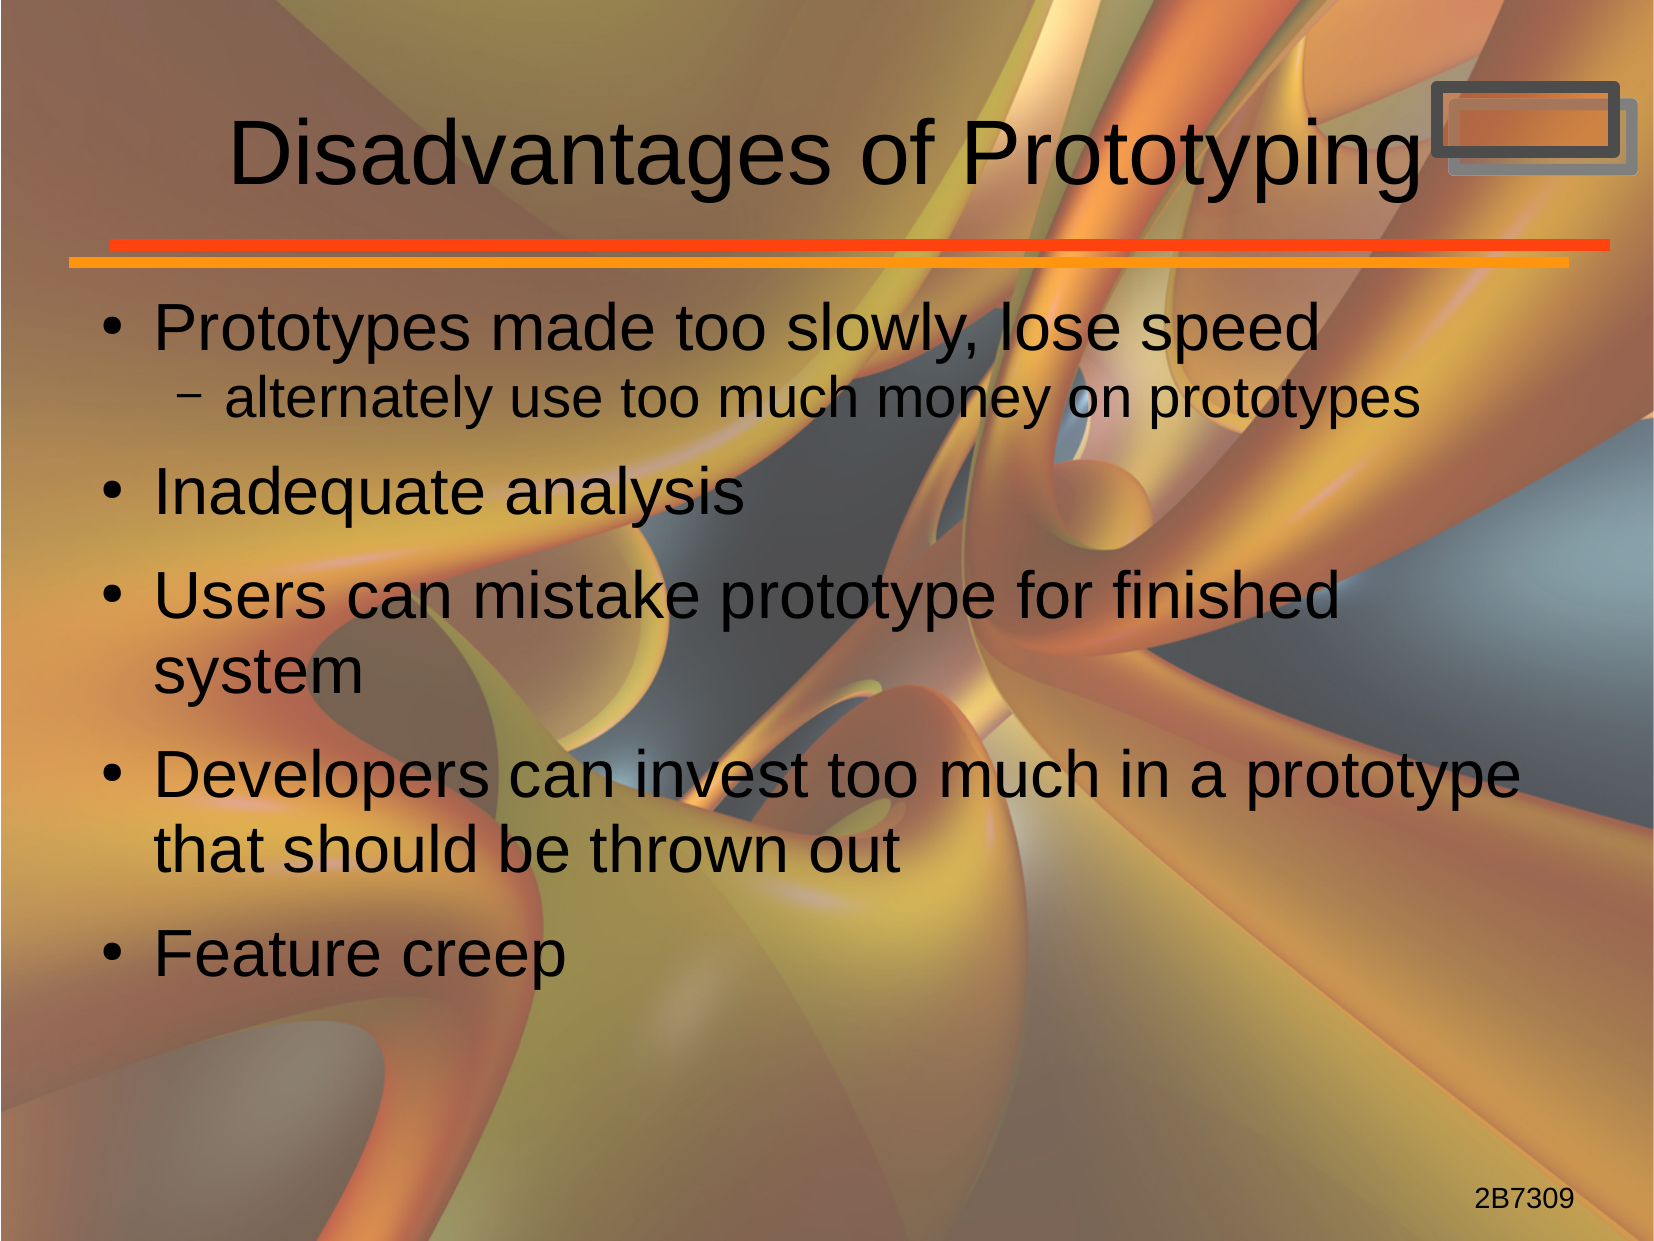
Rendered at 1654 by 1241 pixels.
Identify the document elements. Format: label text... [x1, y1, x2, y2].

title Disadvantages of Prototyping [82, 49, 1571, 257]
list Prototypes made too slowly, lose speed alternately use too much money on prototypes Inadequate analysis Users can mistake prototype for finished system Developers can invest too much in a prototype that should be thrown out Feature creep [82, 290, 1571, 1109]
